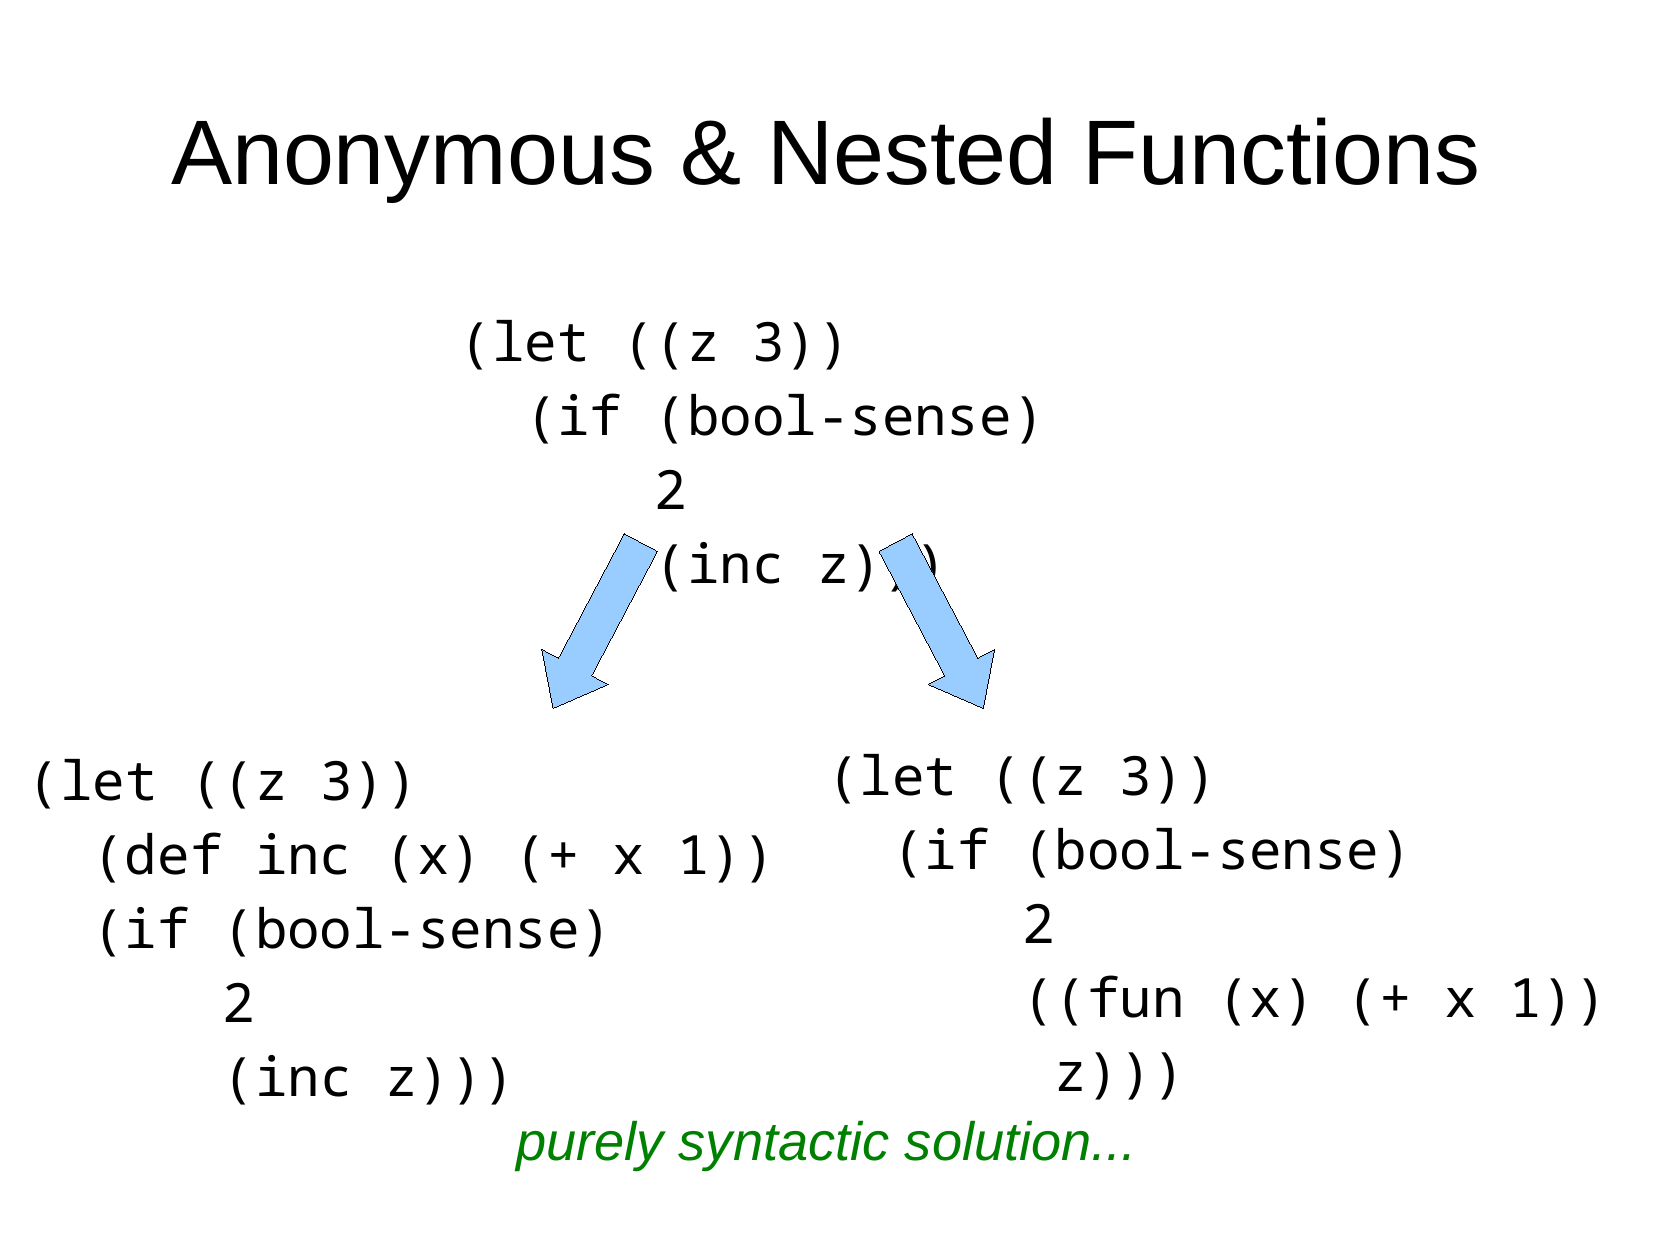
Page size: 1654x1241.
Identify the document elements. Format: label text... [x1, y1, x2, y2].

text_box (let ((z 3)) (if (bool-sense) 2 (inc z))) [460, 303, 1061, 545]
list purely syntactic solution... [82, 1111, 1572, 1181]
text_box [541, 533, 658, 709]
text_box (let ((z 3)) (if (bool-sense) 2 ((fun (x) (+ x 1)) z))) [827, 737, 1615, 1008]
text_box [879, 533, 995, 709]
title Anonymous & Nested Functions [82, 56, 1571, 250]
text_box (let ((z 3)) (def inc (x) (+ x 1)) (if (bool-sense) 2 (inc z))) [27, 742, 778, 1013]
